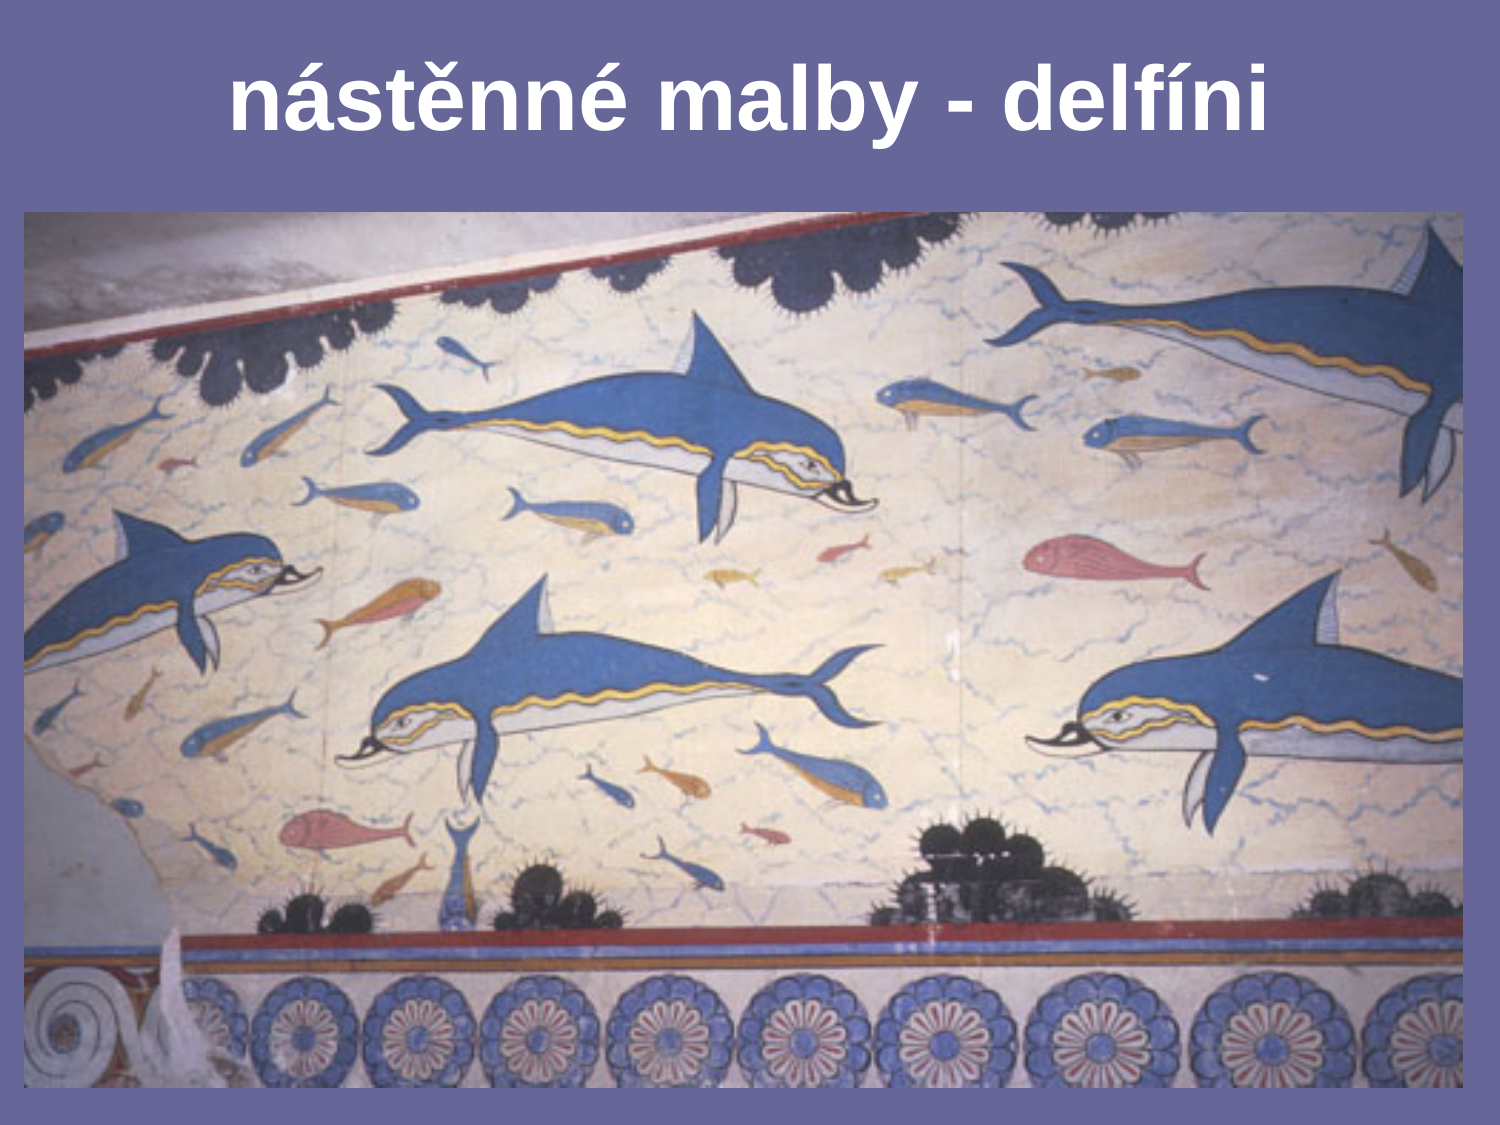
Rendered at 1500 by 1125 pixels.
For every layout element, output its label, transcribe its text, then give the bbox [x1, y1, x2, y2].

title nástěnné malby - delfíni [75, 0, 1426, 188]
picture [24, 212, 1463, 1088]
